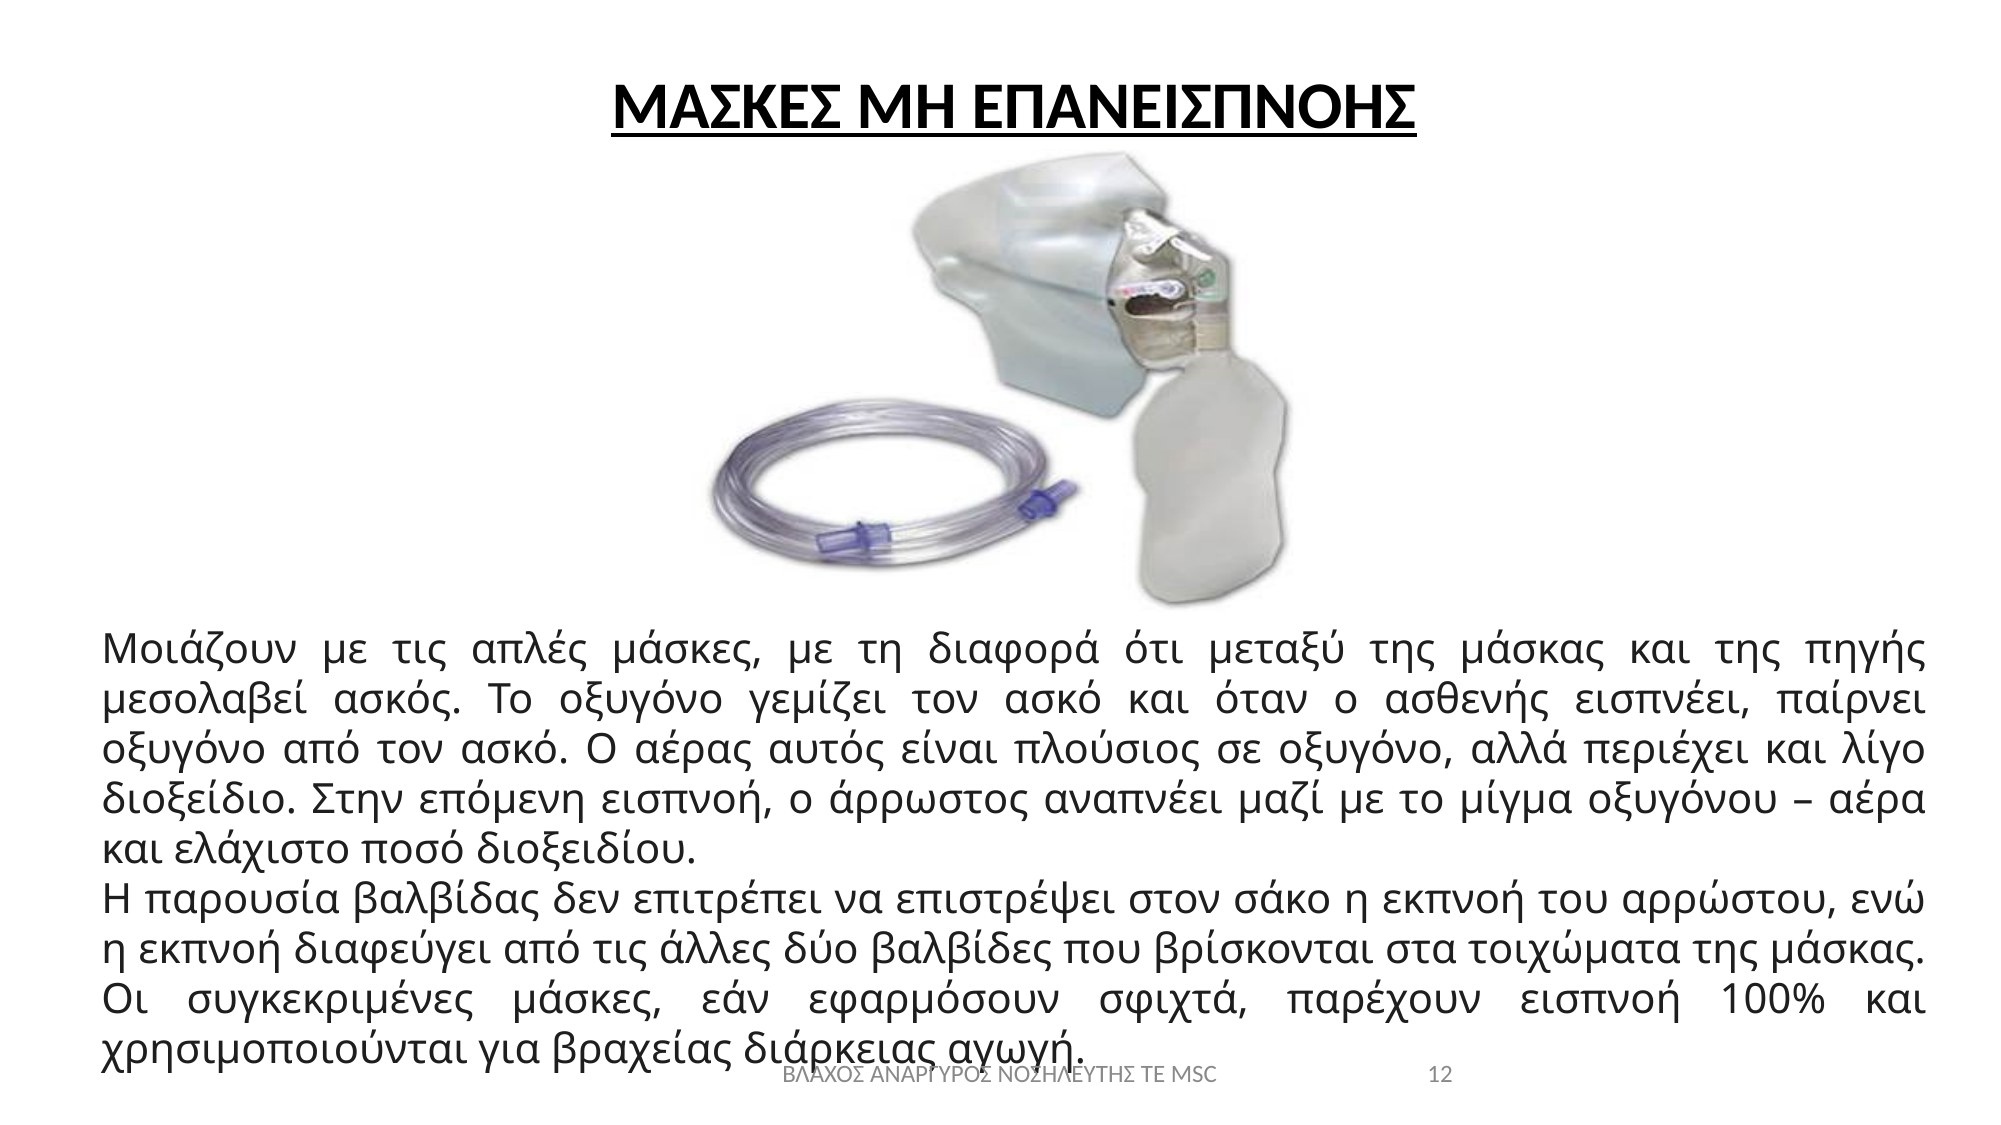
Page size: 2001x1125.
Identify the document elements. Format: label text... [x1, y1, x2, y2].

text_box [1412, 1042, 1863, 1103]
picture [691, 150, 1309, 612]
text_box ΜΑΣΚΕΣ ΜΗ ΕΠΑΝΕΙΣΠΝΟΗΣ Μοιάζουν με τις απλές μάσκες, με τη διαφορά ότι μεταξύ της μάσκας και της πηγής μεσολαβεί ασκός. Το οξυγόνο γεμίζει τον ασκό και όταν ο ασθενής εισπνέει, παίρνει οξυγόνο από τον ασκό. Ο αέρας αυτός είναι πλούσιος σε οξυγόνο, αλλά περιέχει και λίγο διοξείδιο. Στην επόμενη εισπνοή, ο άρρωστος αναπνέει μαζί με το μίγμα οξυγόνου – αέρα και ελάχιστο ποσό διοξειδίου. H παρουσία βαλβίδας δεν επιτρέπει να επιστρέψει στον σάκο η εκπνοή του αρρώστου, ενώ η εκπνοή διαφεύγει από τις άλλες δύο βαλβίδες που βρίσκονται στα τοιχώματα της μάσκας. Οι συγκεκριμένες μάσκες, εάν εφαρμόσουν σφιχτά, παρέχουν εισπνοή 100% και χρησιμοποιούνται για βραχείας διάρκειας αγωγή. [86, 54, 1943, 1125]
text_box ΒΛΑΧΟΣ ΑΝΑΡΓΥΡΟΣ ΝΟΣΗΛΕΥΤΗΣ ΤΕ MSC [662, 1042, 1338, 1103]
